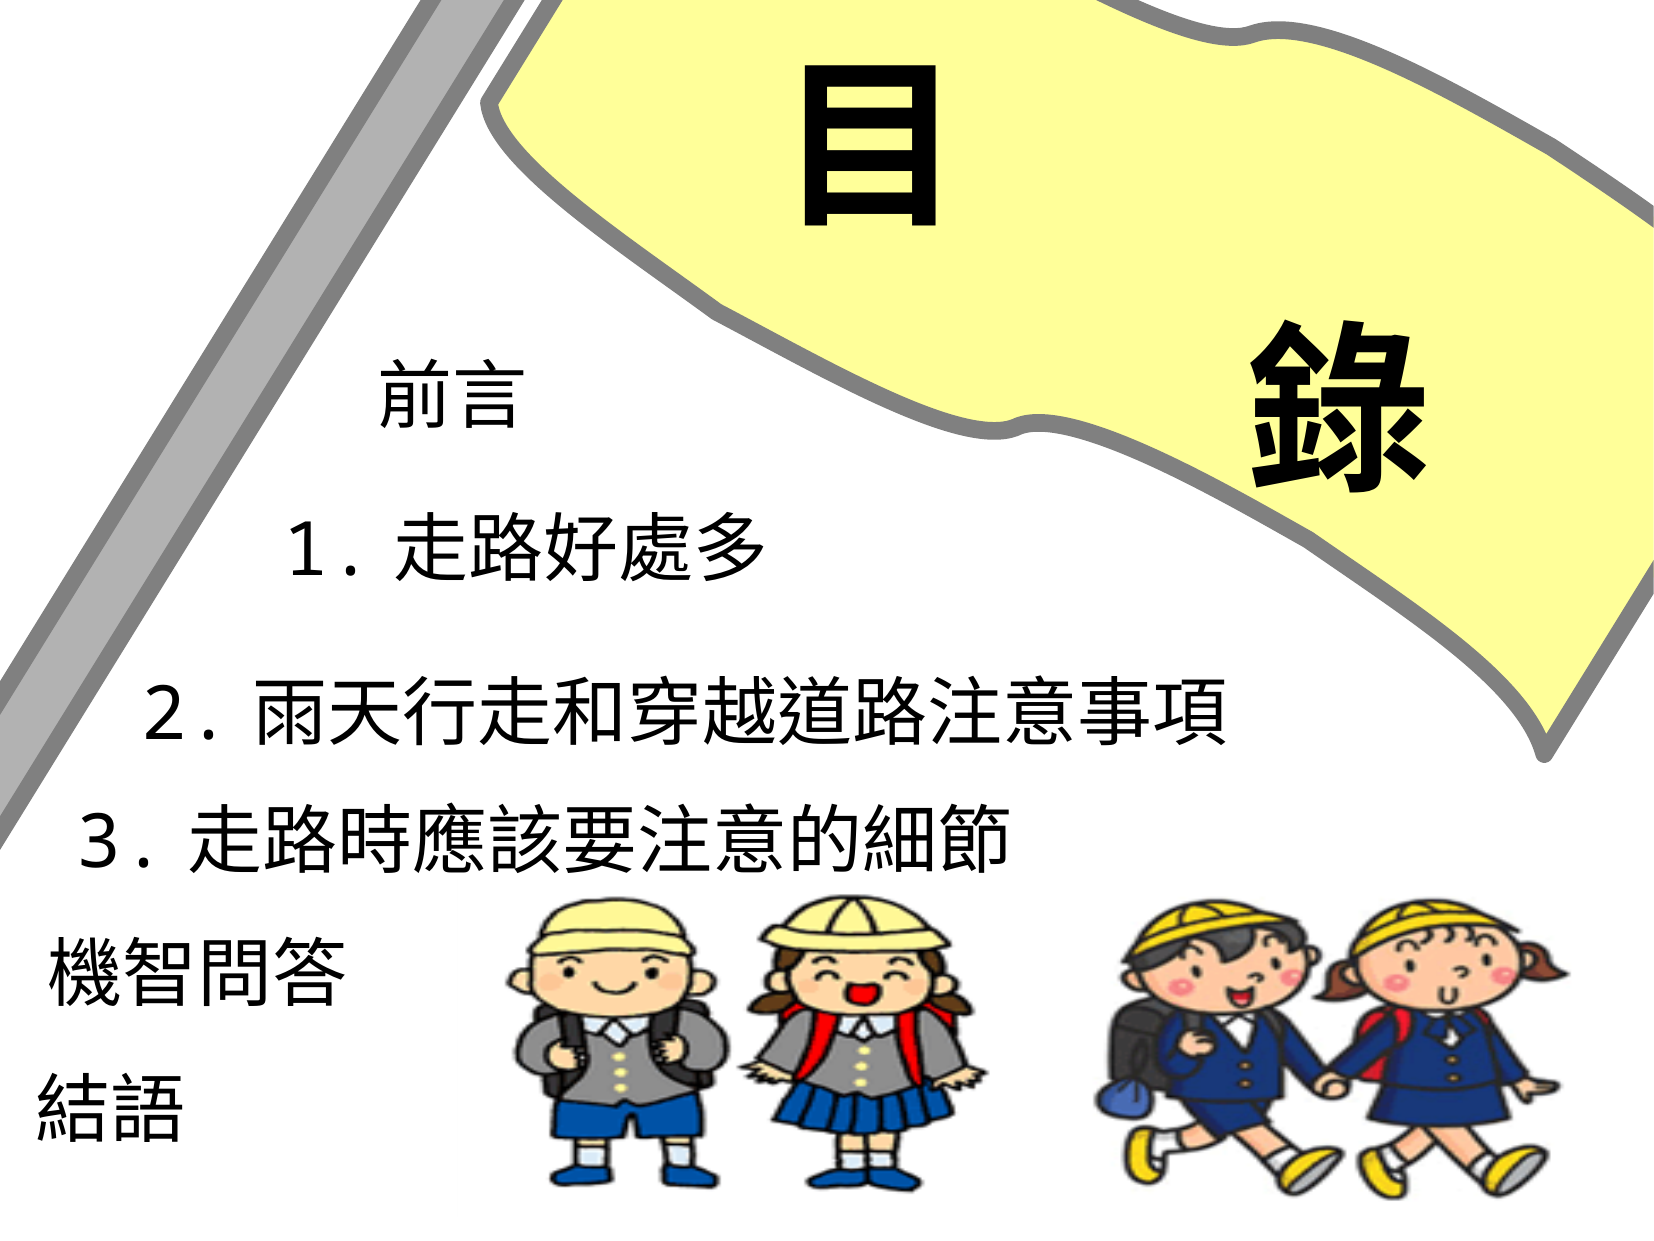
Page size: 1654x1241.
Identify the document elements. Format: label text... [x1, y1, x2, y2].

text_box 前言 [354, 318, 756, 442]
picture [456, 877, 1595, 1217]
text_box 1.走路好處多 [259, 472, 1217, 595]
text_box 3.走路時應該要注意的細節 [53, 764, 1075, 977]
text_box 機智問答 [23, 897, 456, 1021]
text_box 結語 [11, 1033, 390, 1157]
text_box 目 錄 [755, 0, 1619, 983]
text_box 2.雨天行走和穿越道路注意事項 [118, 636, 1288, 877]
